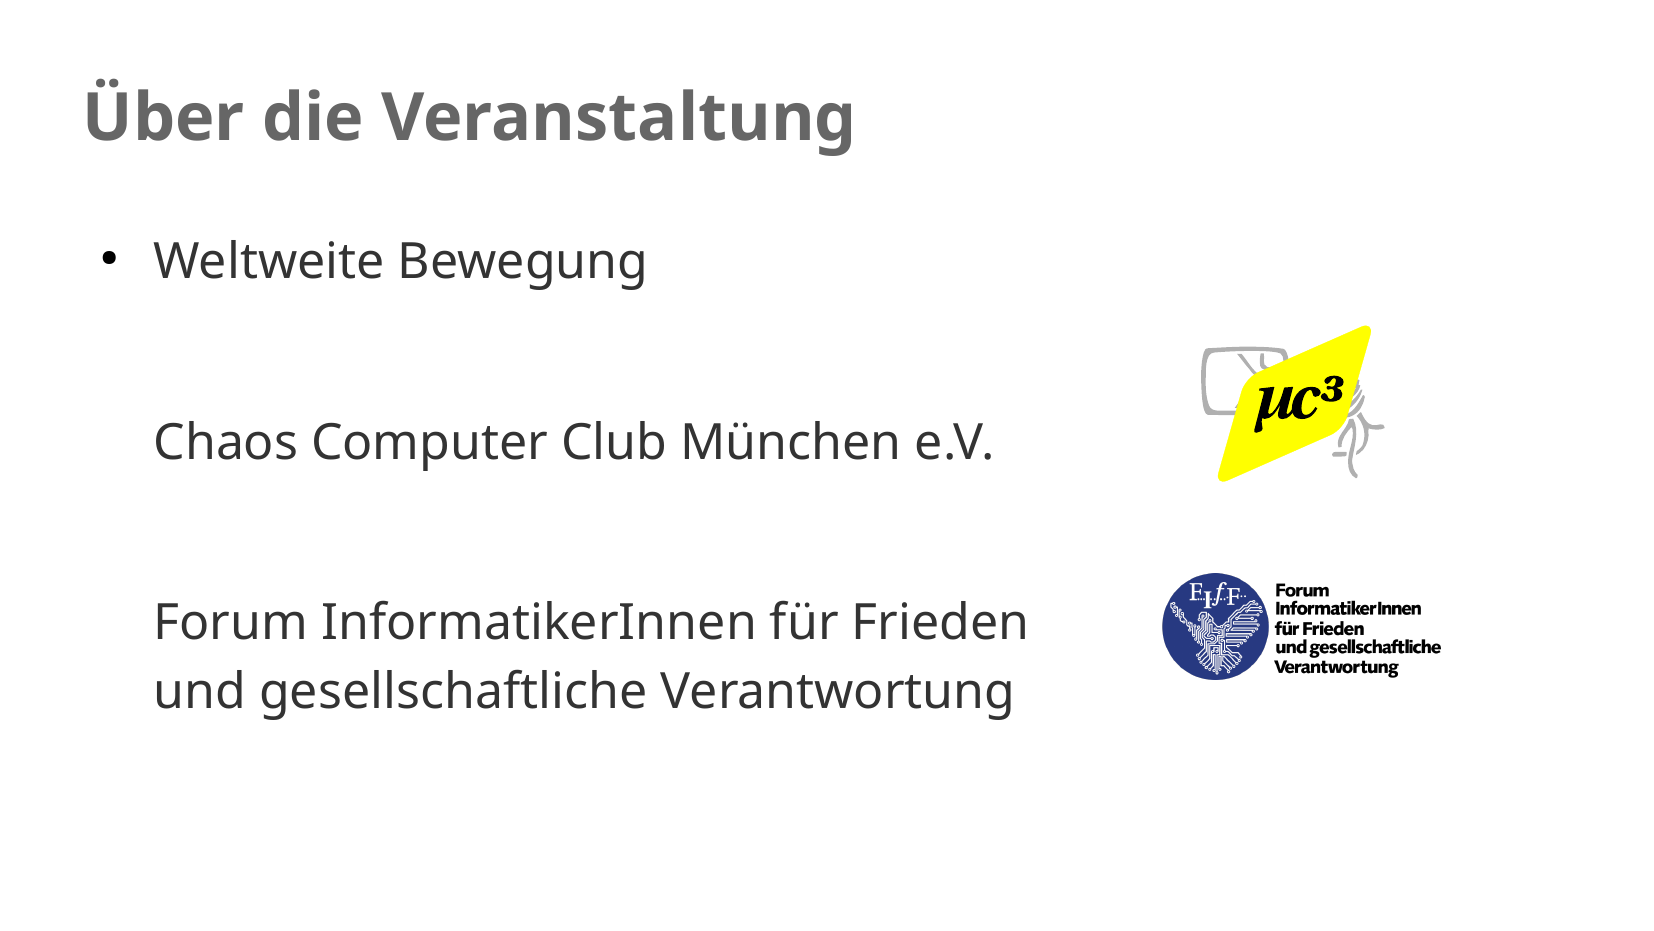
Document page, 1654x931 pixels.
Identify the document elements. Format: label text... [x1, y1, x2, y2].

picture [1151, 295, 1447, 505]
title Über die Veranstaltung [82, 37, 1571, 193]
picture [1151, 573, 1447, 680]
list Weltweite Bewegung Chaos Computer Club München e.V. Forum InformatikerInnen für Frieden und gesellschaftliche Verantwortung [82, 225, 1126, 758]
